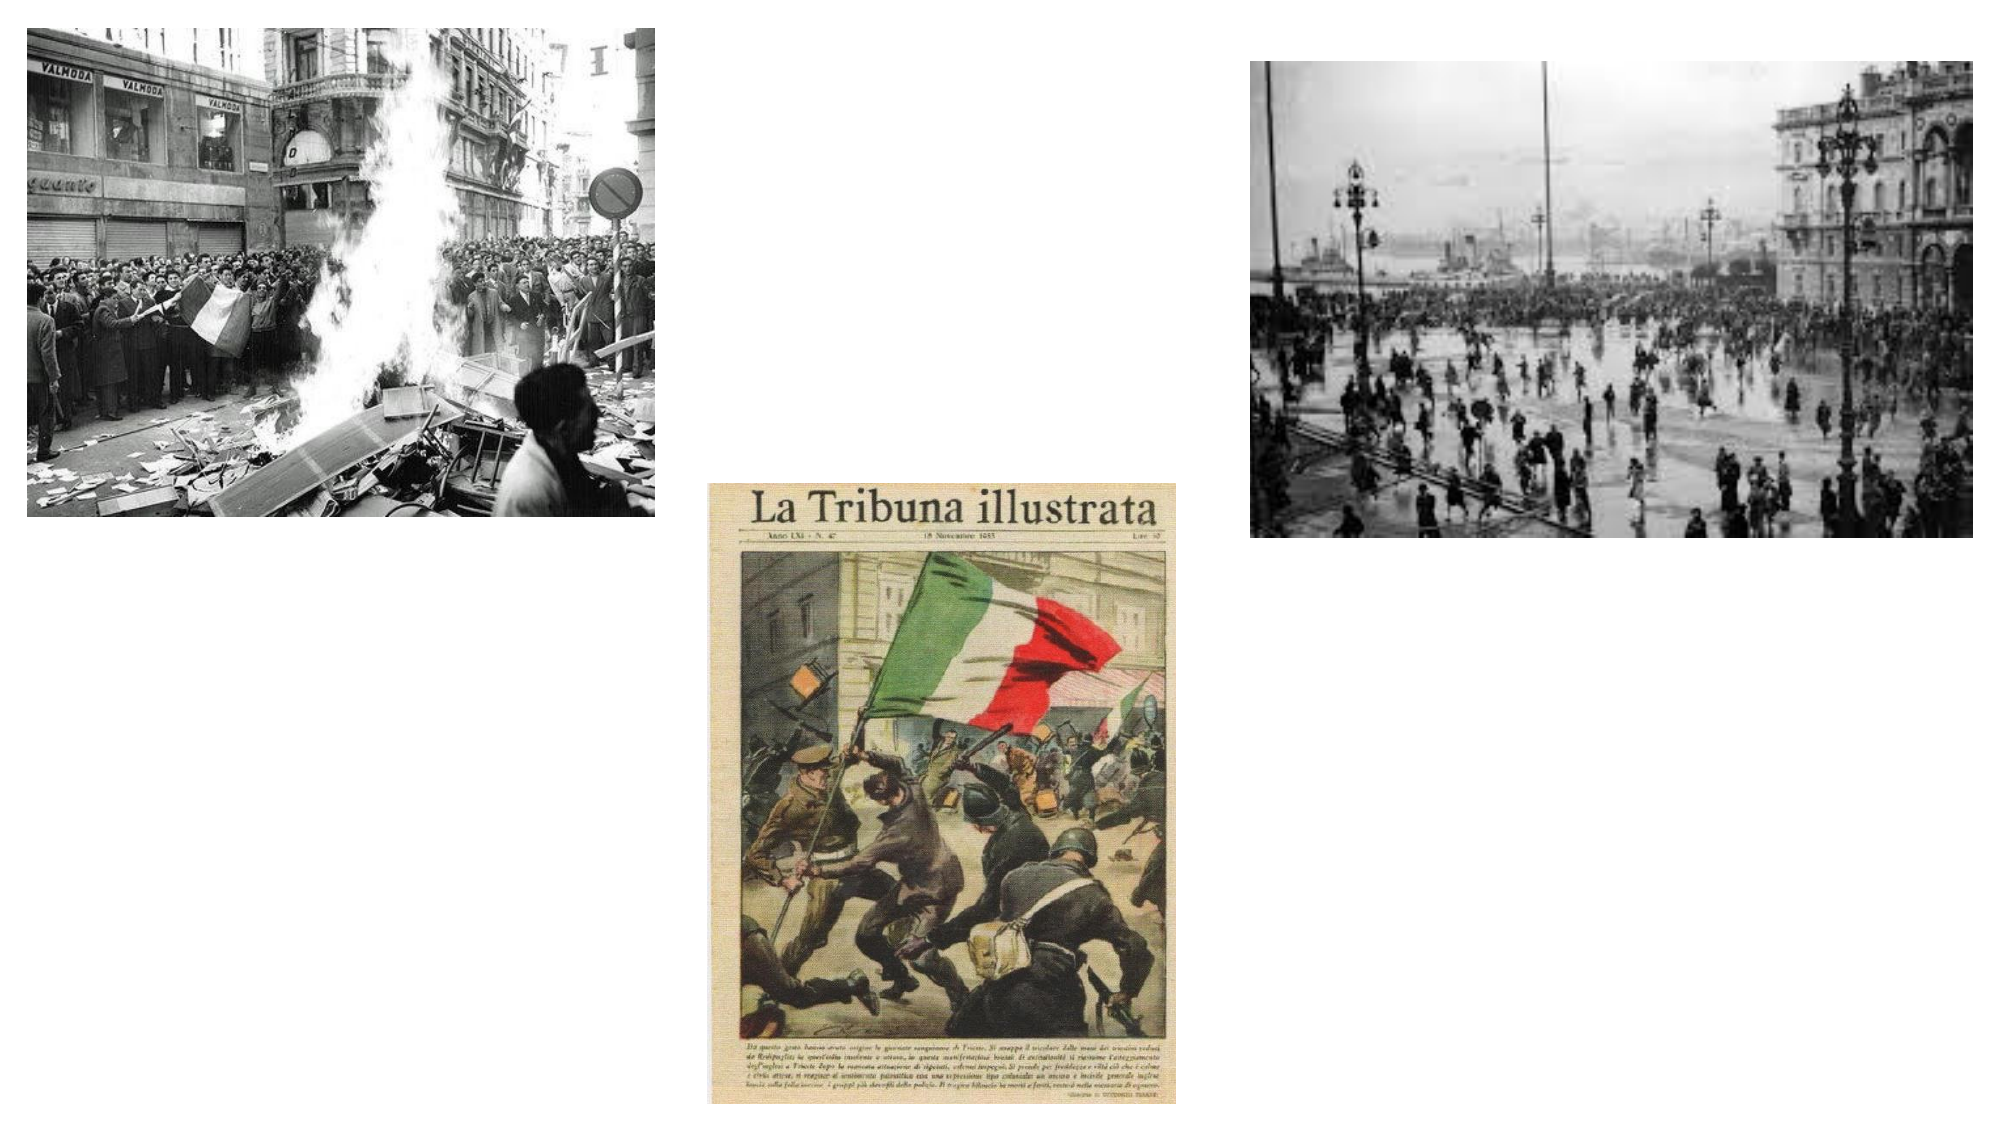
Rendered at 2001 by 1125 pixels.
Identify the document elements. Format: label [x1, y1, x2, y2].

picture [707, 483, 1176, 1104]
picture [27, 28, 655, 517]
picture [1250, 61, 1973, 538]
